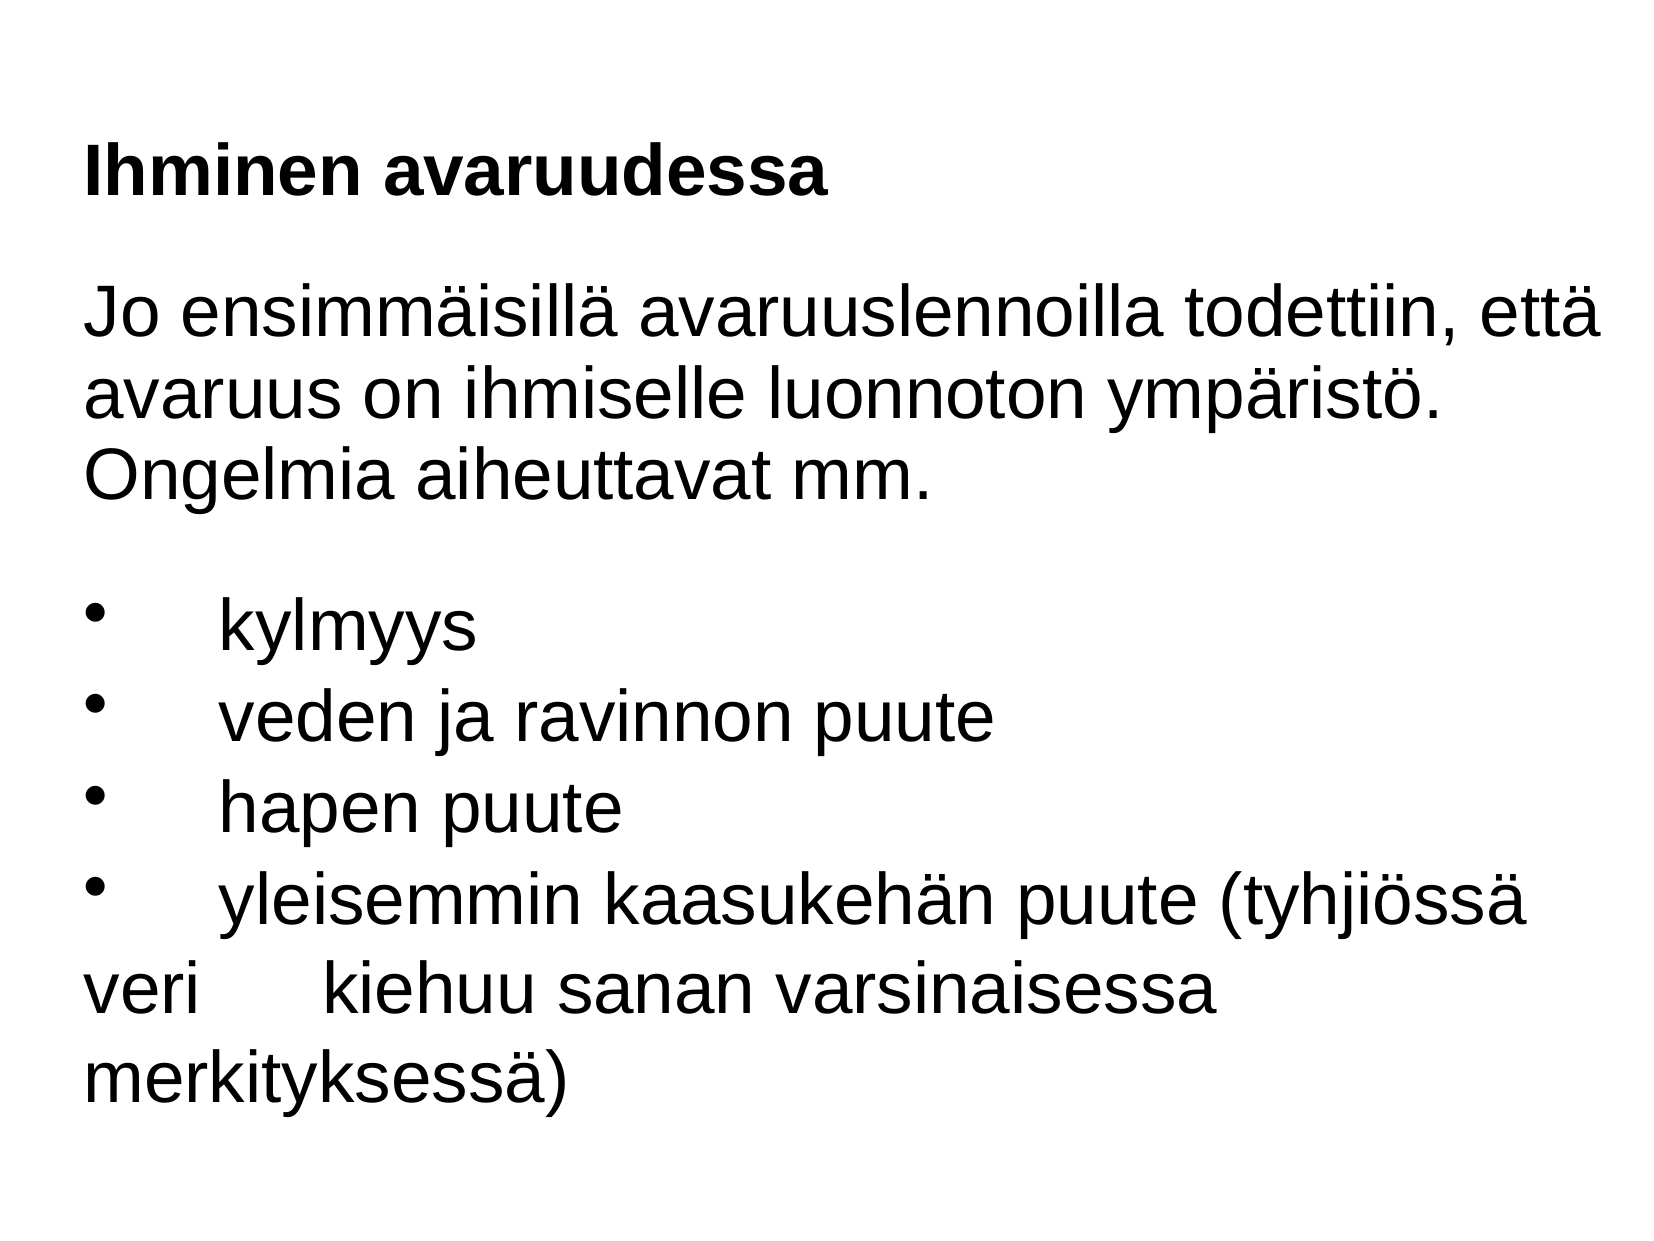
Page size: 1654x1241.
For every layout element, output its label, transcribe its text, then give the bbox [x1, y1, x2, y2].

text_box Ihminen avaruudessa Jo ensimmäisillä avaruuslennoilla todettiin, että avaruus on ihmiselle luonnoton ympäristö. Ongelmia aiheuttavat mm. kylmyys veden ja ravinnon puute hapen puute yleisemmin kaasukehän puute (tyhjiössä veri kiehuu sanan varsinaisessa merkityksessä) [68, 117, 1654, 993]
